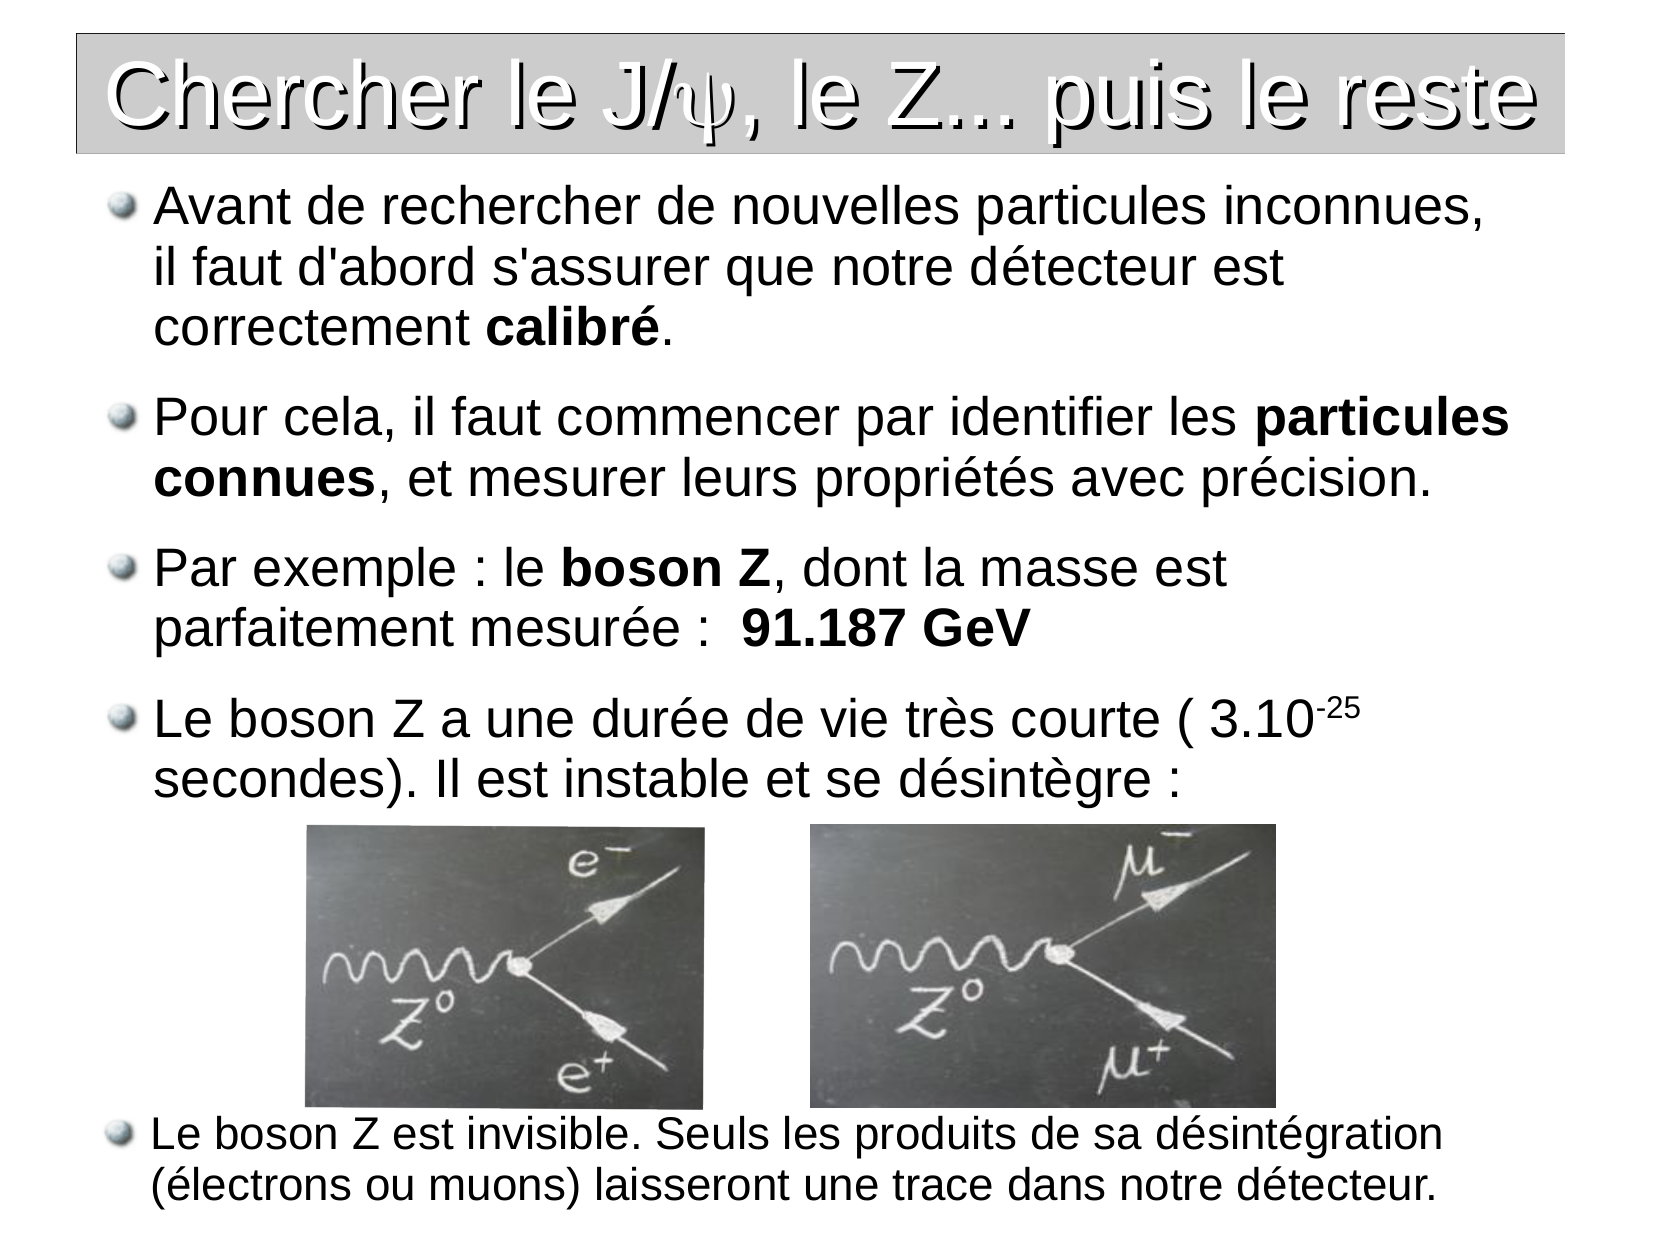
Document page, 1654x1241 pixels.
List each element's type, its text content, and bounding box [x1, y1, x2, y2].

text_box Le boson Z est invisible. Seuls les produits de sa désintégration (électrons ou muons) laisseront une trace dans notre détecteur. [79, 1107, 1620, 1217]
list Avant de rechercher de nouvelles particules inconnues, il faut d'abord s'assurer que notre détecteur est correctement calibré. Pour cela, il faut commencer par identifier les particules connues, et mesurer leurs propriétés avec précision. Par exemple : le boson Z, dont la masse est parfaitement mesurée : 91.187 GeV Le boson Z a une durée de vie très courte ( 3.10-25 secondes). Il est instable et se désintègre : [82, 175, 1516, 751]
picture [304, 824, 705, 1107]
title Chercher le J/y, le Z... puis le reste [76, 33, 1565, 154]
picture [810, 824, 1276, 1107]
